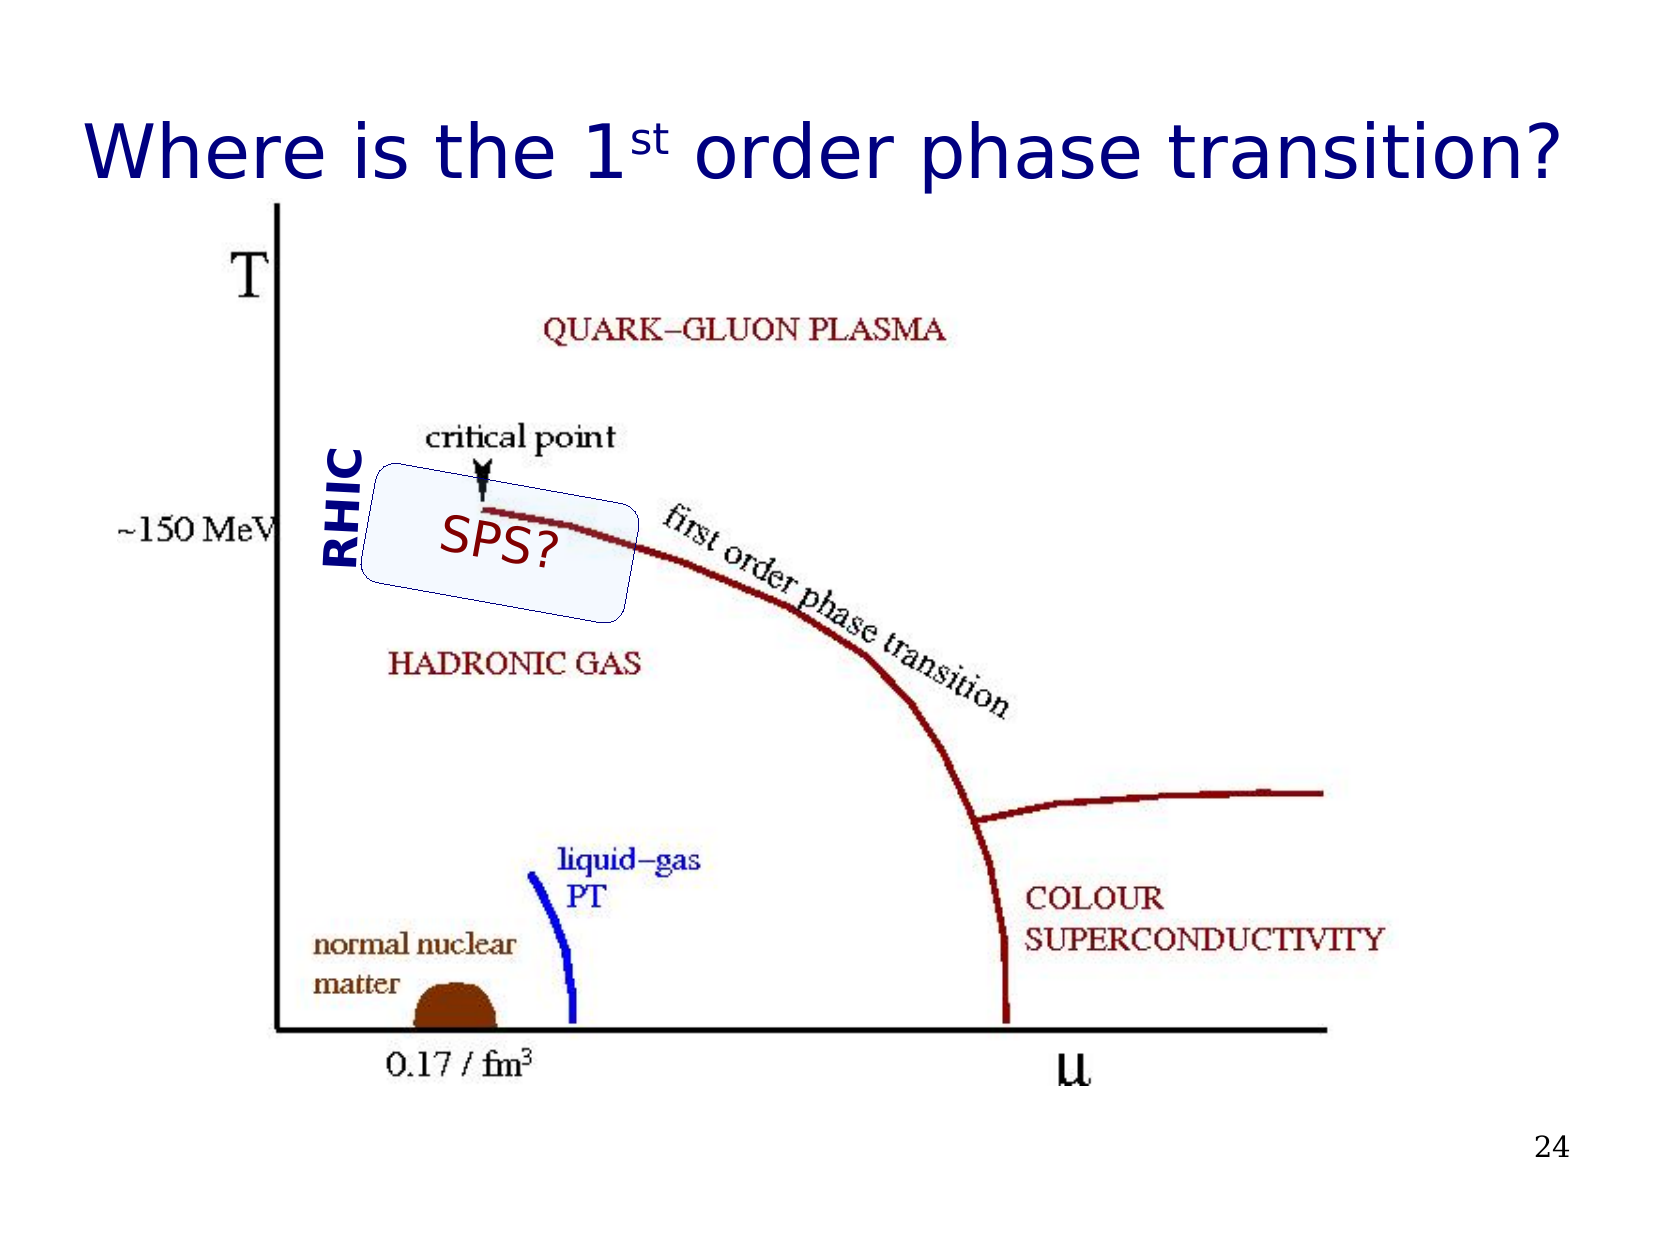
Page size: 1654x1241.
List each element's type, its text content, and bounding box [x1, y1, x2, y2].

text_box RHIC [305, 430, 381, 588]
text_box SPS? [360, 463, 639, 623]
picture [117, 198, 1399, 1086]
title Where is the 1st order phase transition? [82, 49, 1571, 257]
